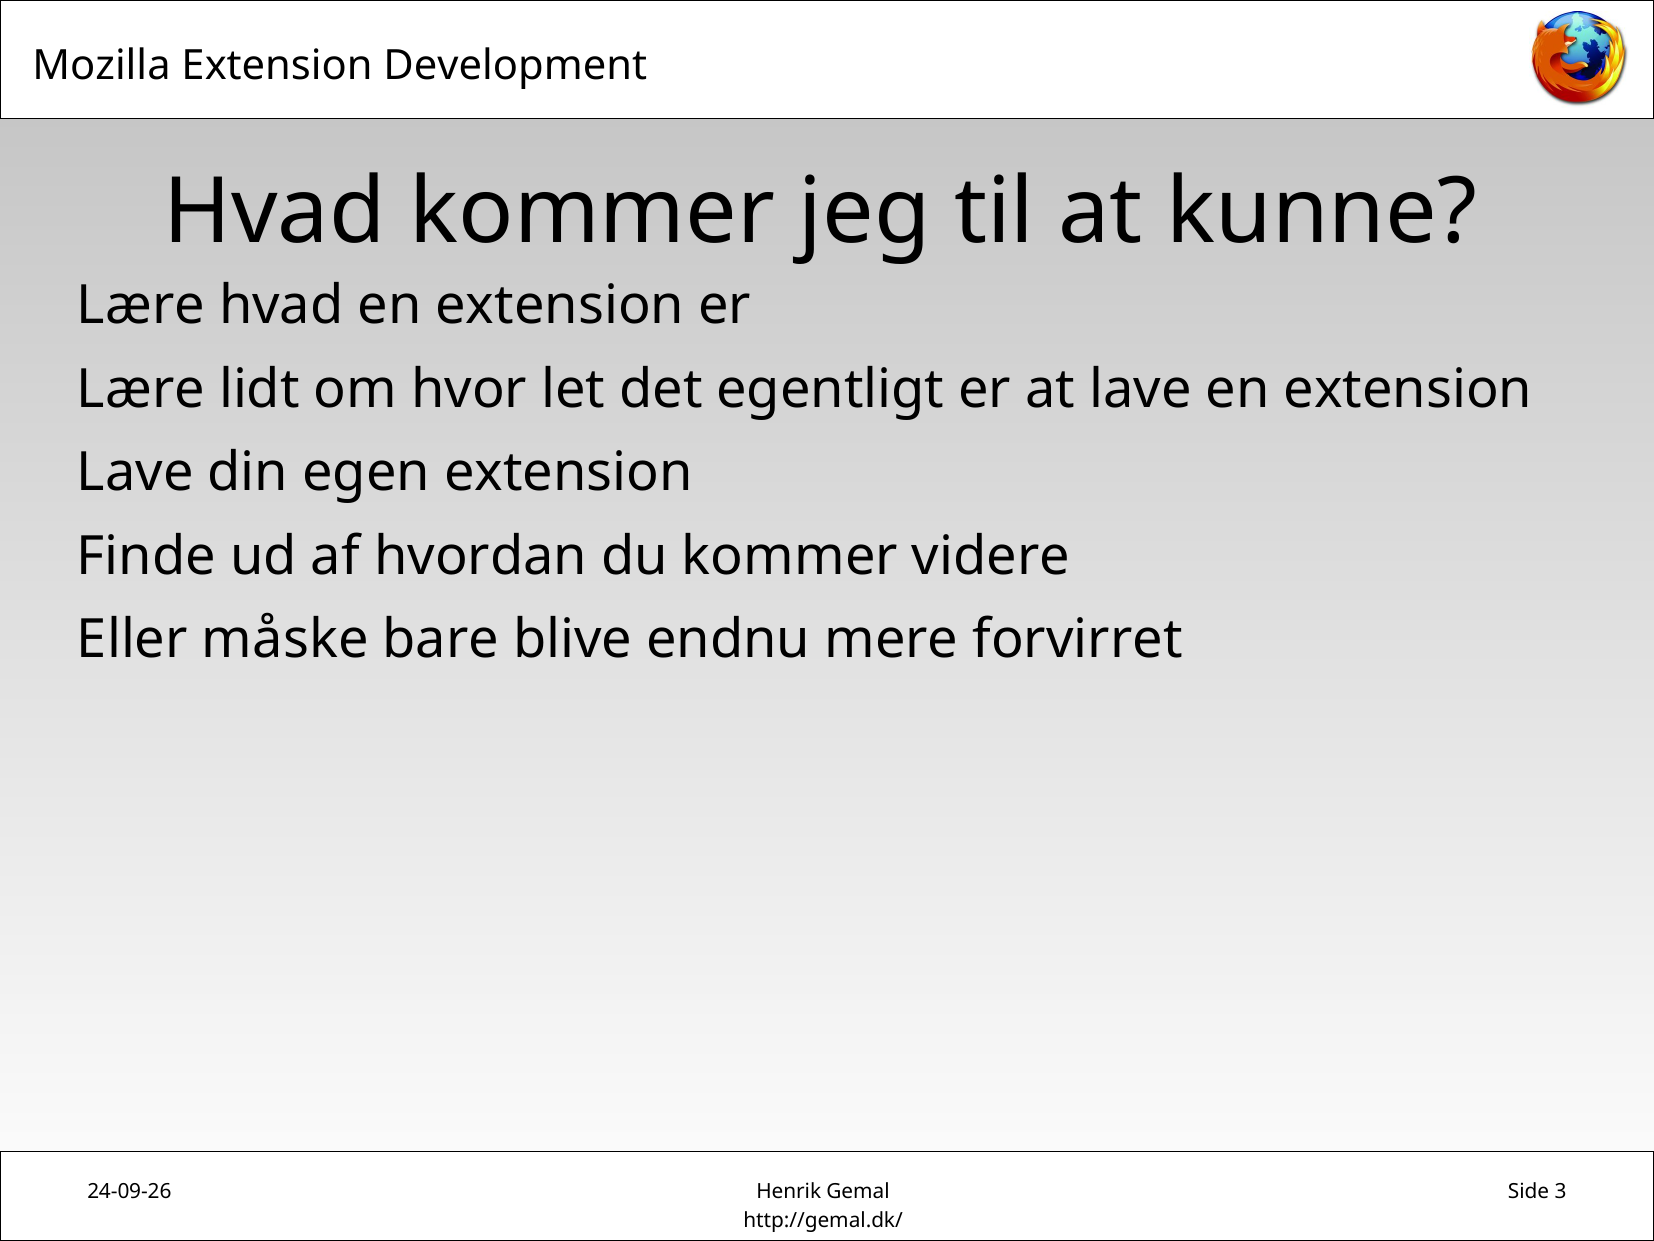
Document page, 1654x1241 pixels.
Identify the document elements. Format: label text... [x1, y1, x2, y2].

picture [1529, 11, 1630, 108]
list Lære hvad en extension er Lære lidt om hvor let det egentligt er at lave en extension Lave din egen extension Finde ud af hvordan du kommer videre Eller måske bare blive endnu mere forvirret [59, 265, 1595, 1152]
title Hvad kommer jeg til at kunne? [76, 147, 1565, 265]
